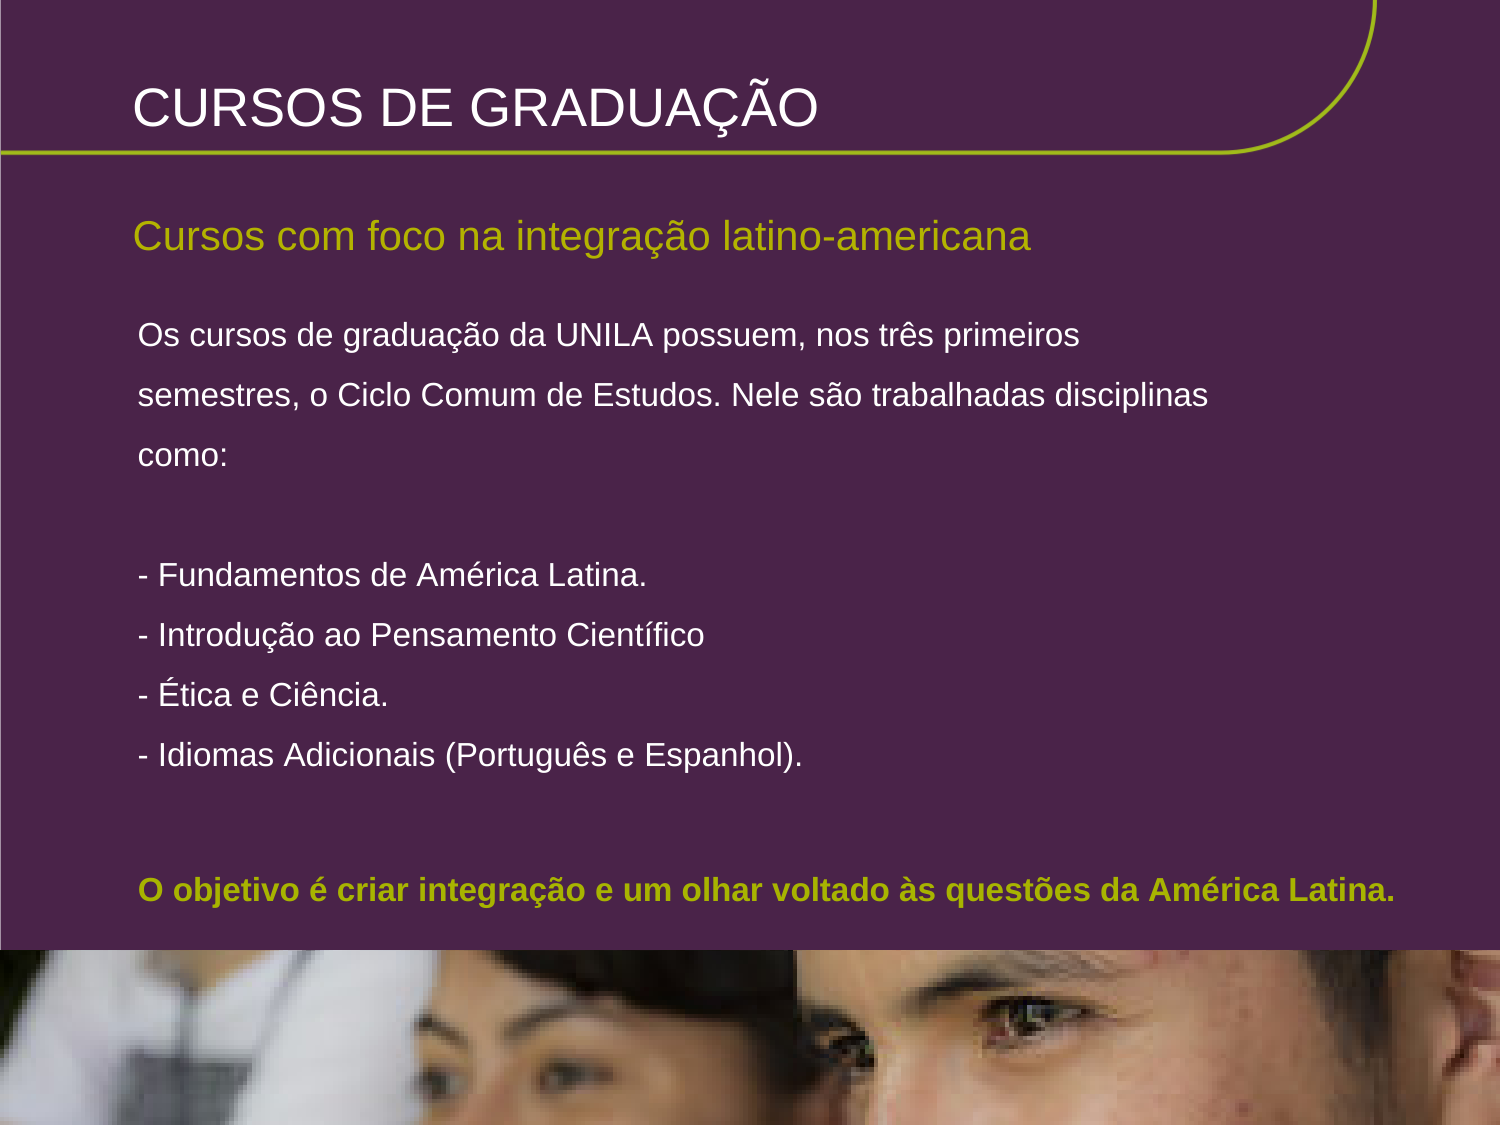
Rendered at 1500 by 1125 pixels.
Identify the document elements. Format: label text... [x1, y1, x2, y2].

text_box CURSOS DE GRADUAÇÃO [117, 64, 1093, 145]
text_box O objetivo é criar integração e um olhar voltado às questões da América Latina. [123, 840, 1471, 916]
text_box Cursos com foco na integração latino-americana [117, 200, 1371, 267]
text_box Os cursos de graduação da UNILA possuem, nos três primeiros semestres, o Ciclo Comum de Estudos. Nele são trabalhadas disciplinas como: - Fundamentos de América Latina. - Introdução ao Pensamento Científico - Ética e Ciência. - Idiomas Adicionais (Português e Espanhol). [122, 285, 1241, 901]
picture [0, 0, 1500, 1125]
